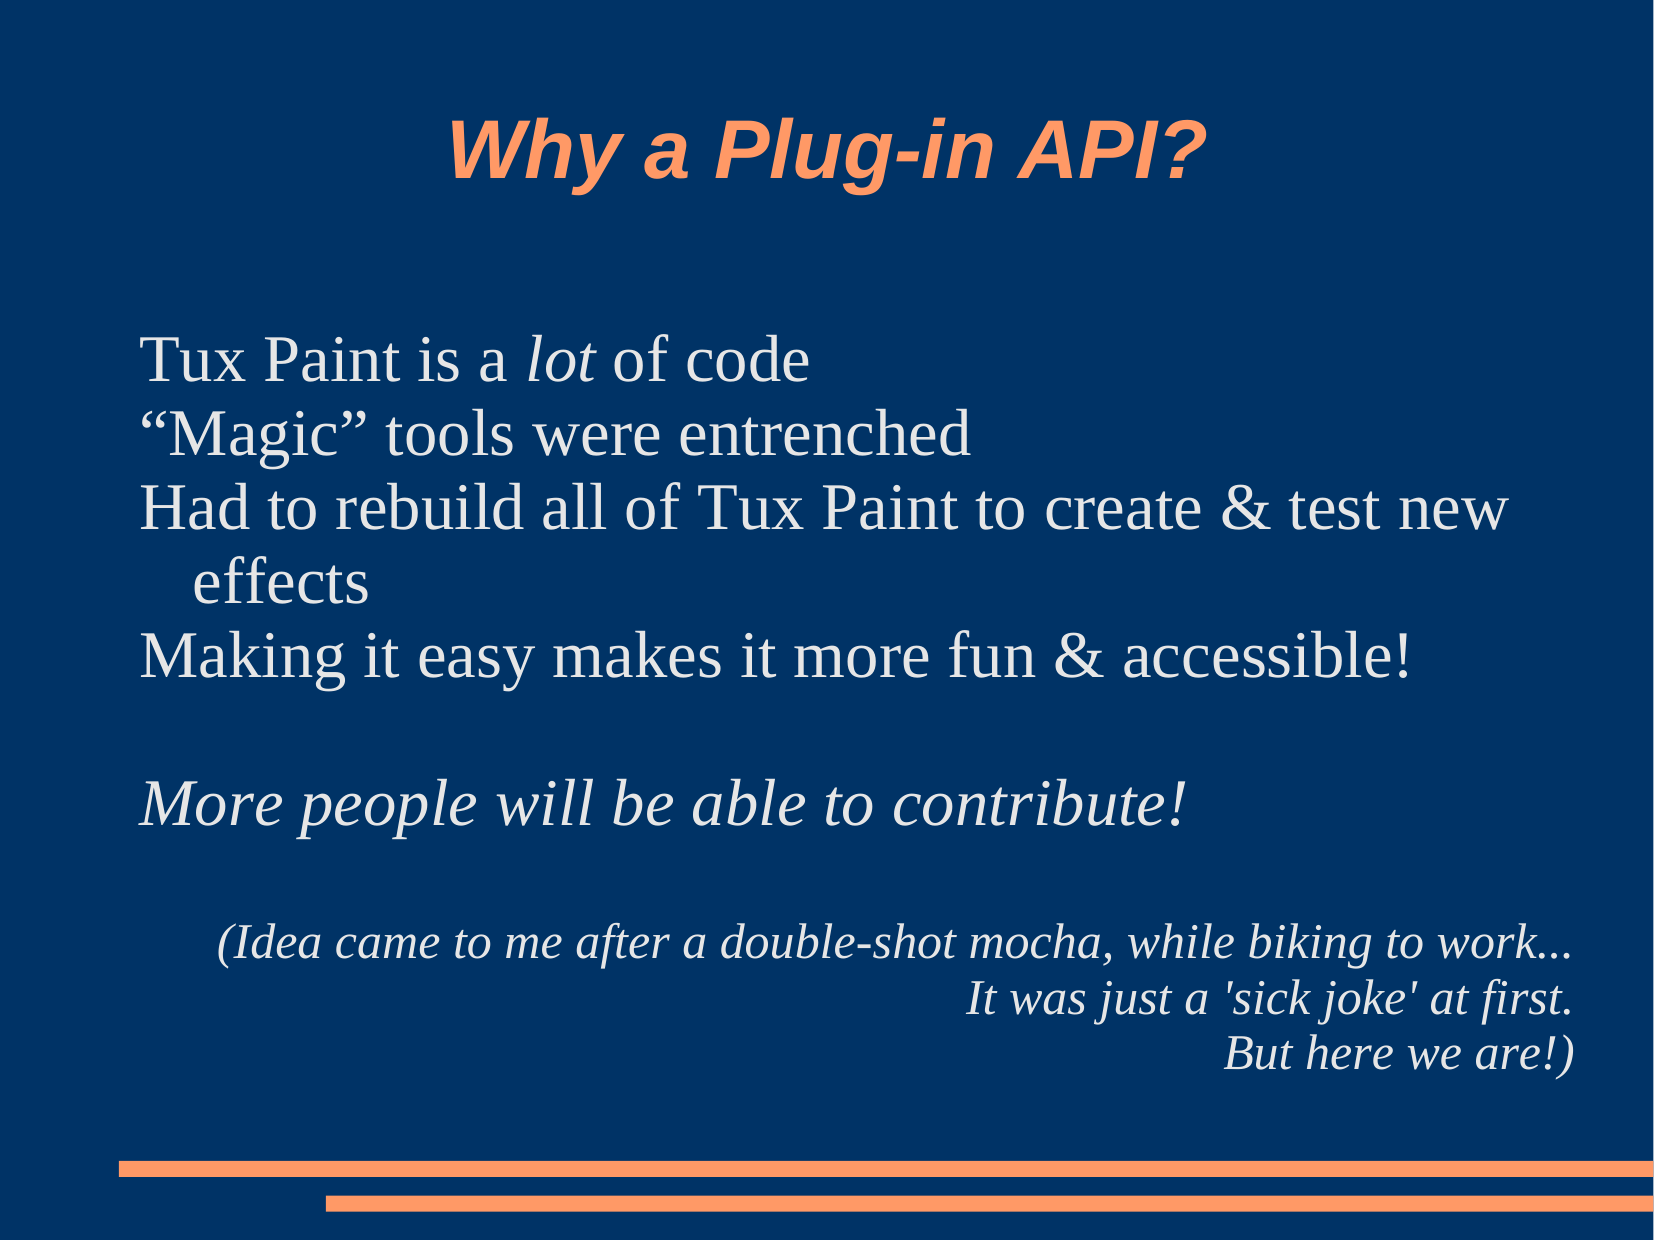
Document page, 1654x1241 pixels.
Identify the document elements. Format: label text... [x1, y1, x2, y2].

list Tux Paint is a lot of code “Magic” tools were entrenched Had to rebuild all of Tux Paint to create & test new effects Making it easy makes it more fun & accessible! More people will be able to contribute! (Idea came to me after a double-shot mocha, while biking to work... It was just a 'sick joke' at first. But here we are!) [121, 322, 1576, 1118]
title Why a Plug-in API? [121, 53, 1534, 247]
